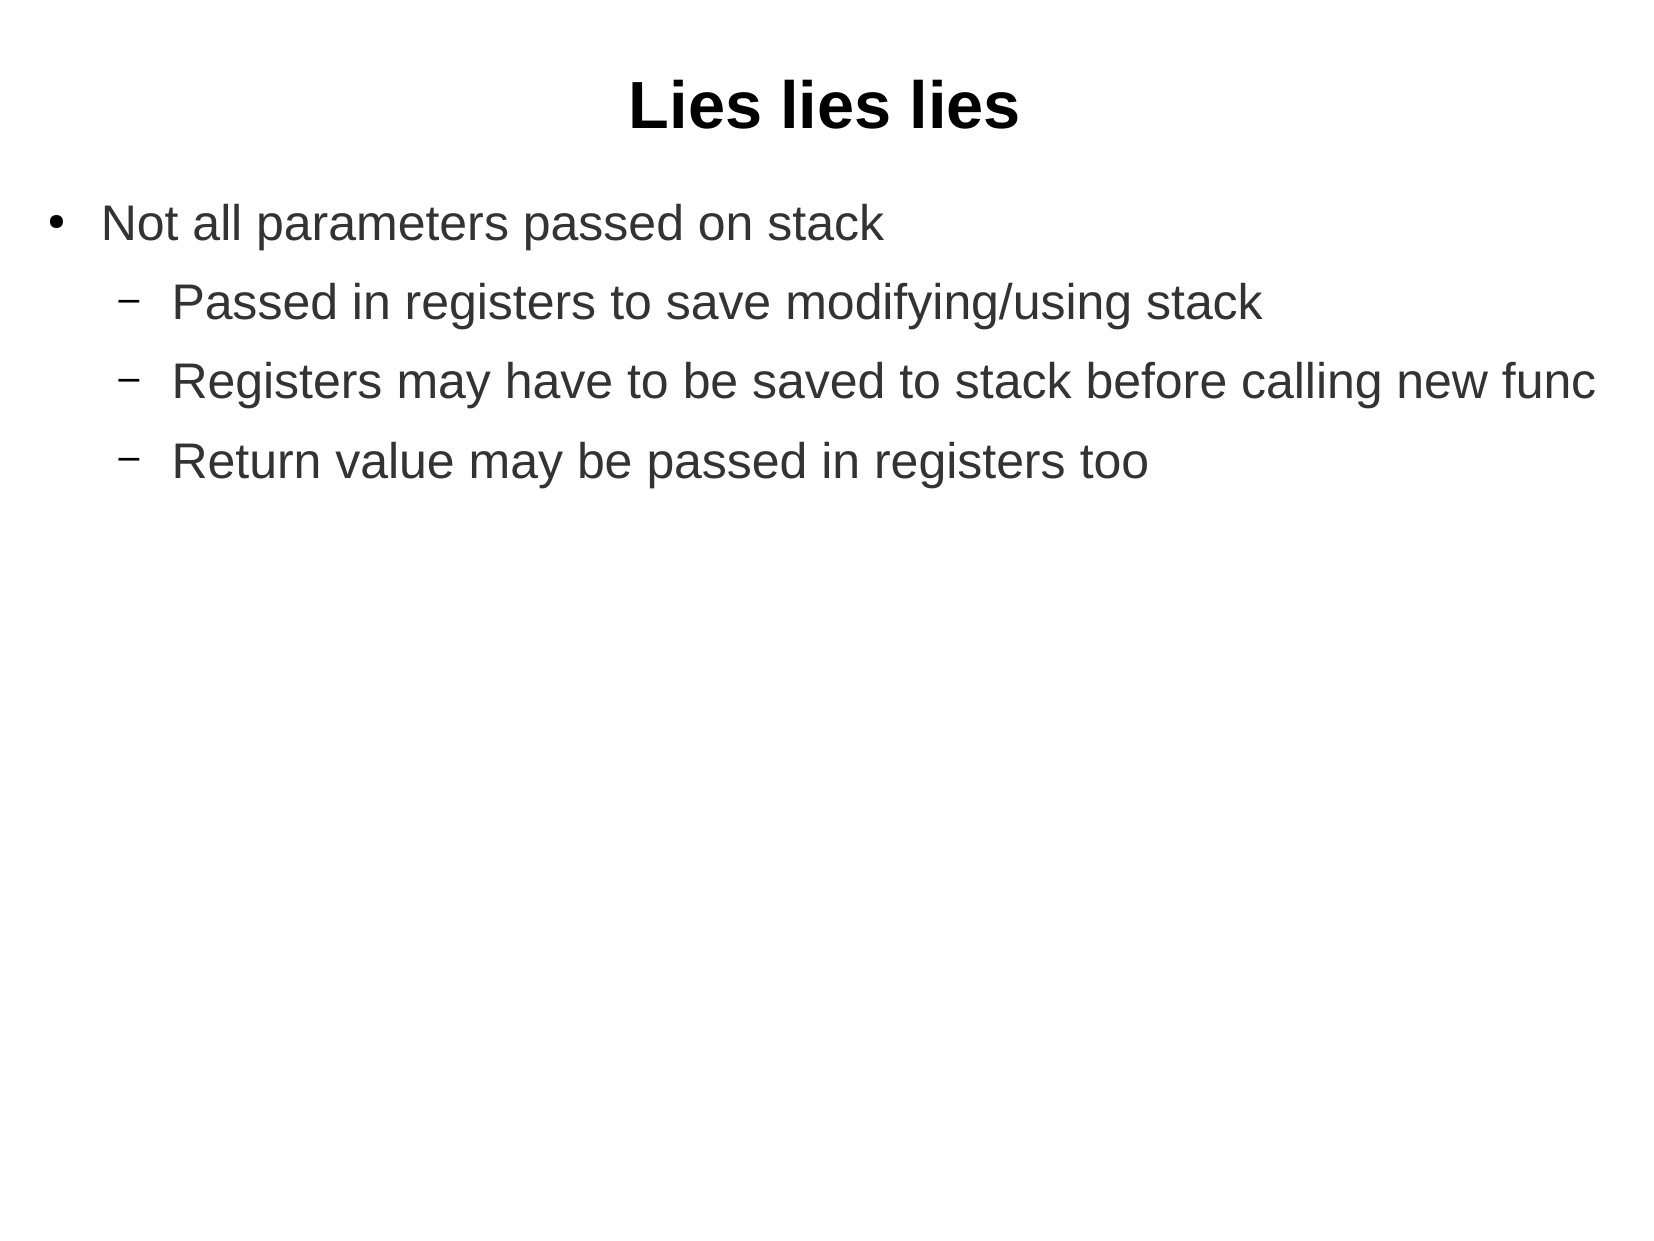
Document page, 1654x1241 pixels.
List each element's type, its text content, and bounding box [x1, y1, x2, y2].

title Lies lies lies [30, 30, 1621, 181]
list Not all parameters passed on stack Passed in registers to save modifying/using stack Registers may have to be saved to stack before calling new func Return value may be passed in registers too [30, 195, 1621, 1216]
